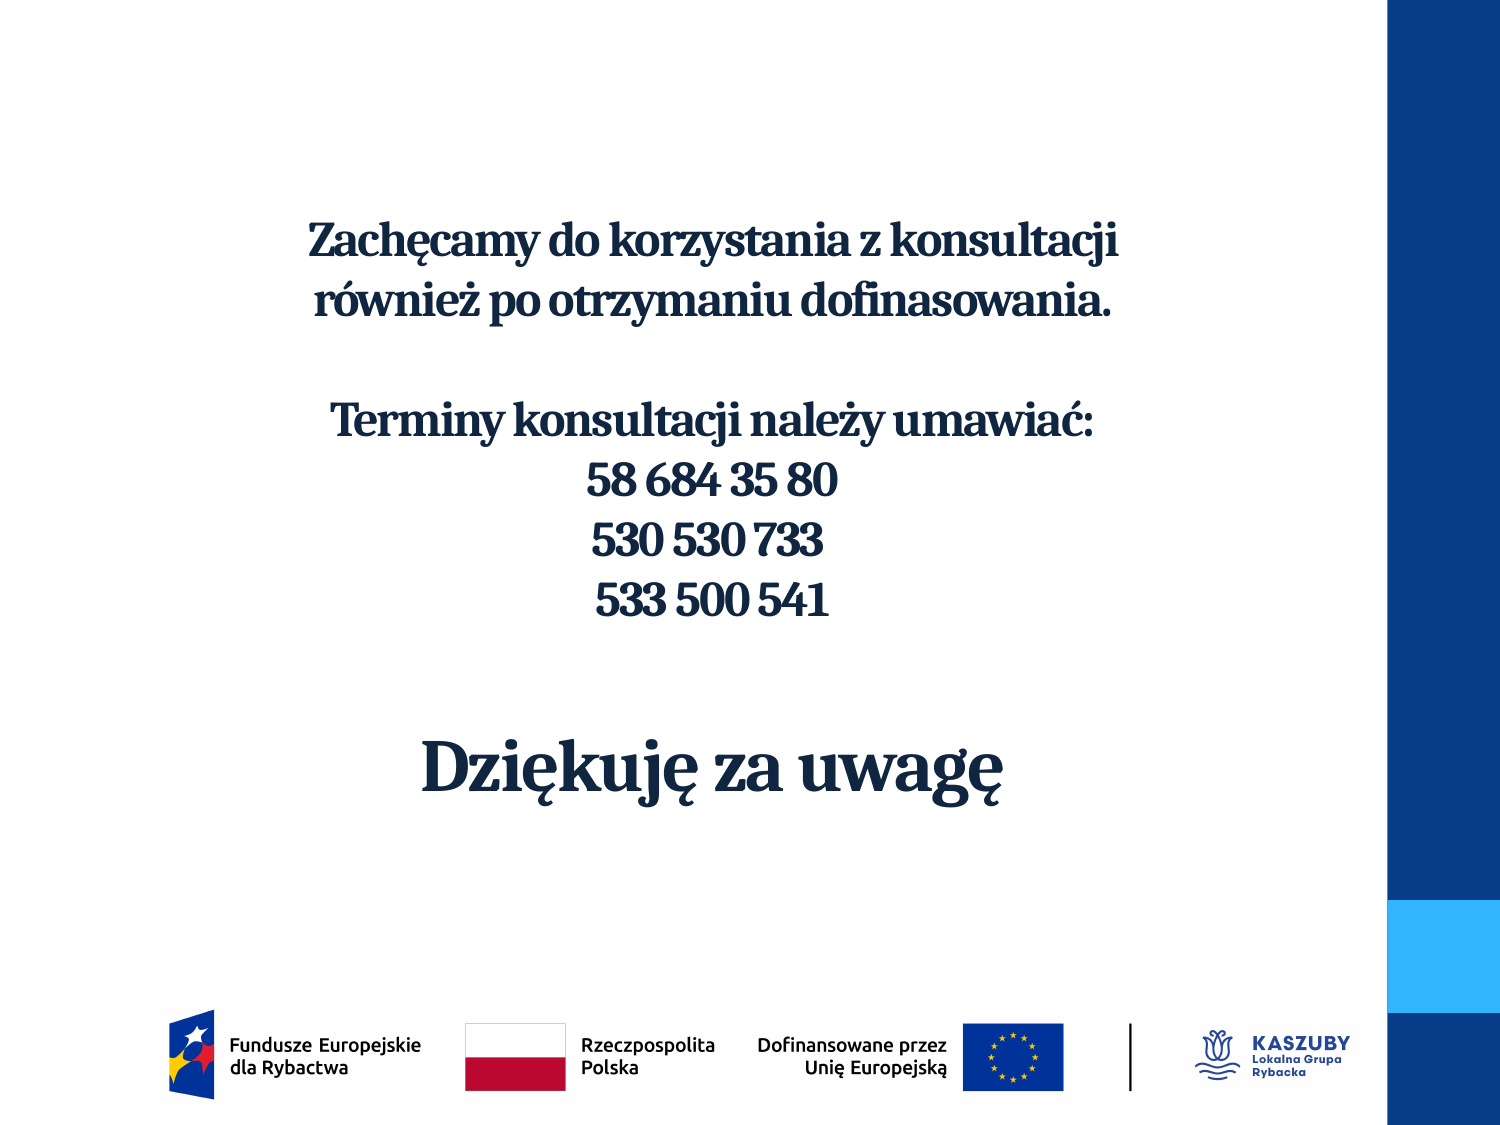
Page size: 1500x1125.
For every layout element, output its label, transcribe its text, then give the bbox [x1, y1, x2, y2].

title Zachęcamy do korzystania z konsultacji również po otrzymaniu dofinasowania. Terminy konsultacji należy umawiać: 58 684 35 80 530 530 733 533 500 541 Dziękuję za uwagę [206, 149, 1220, 815]
picture [147, 987, 1374, 1125]
